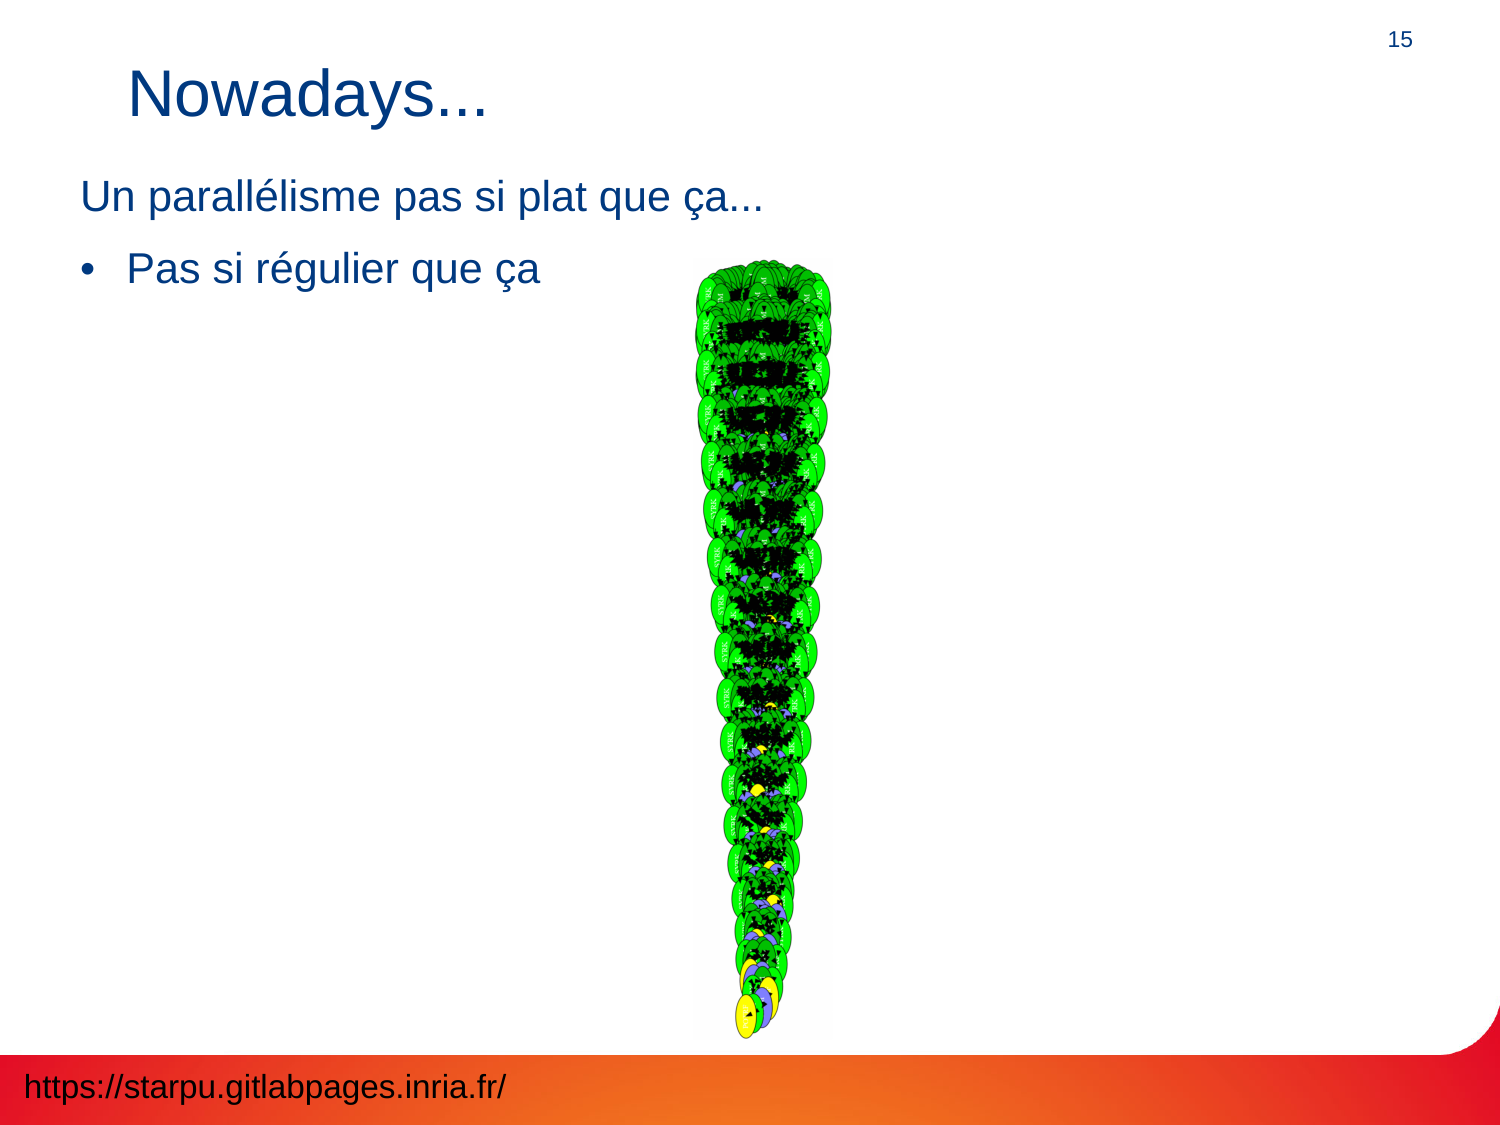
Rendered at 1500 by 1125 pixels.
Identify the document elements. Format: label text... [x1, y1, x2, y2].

title Nowadays... [112, 0, 1474, 188]
list Un parallélisme pas si plat que ça... Pas si régulier que ça [65, 164, 1428, 946]
picture [0, 258, 1500, 1125]
